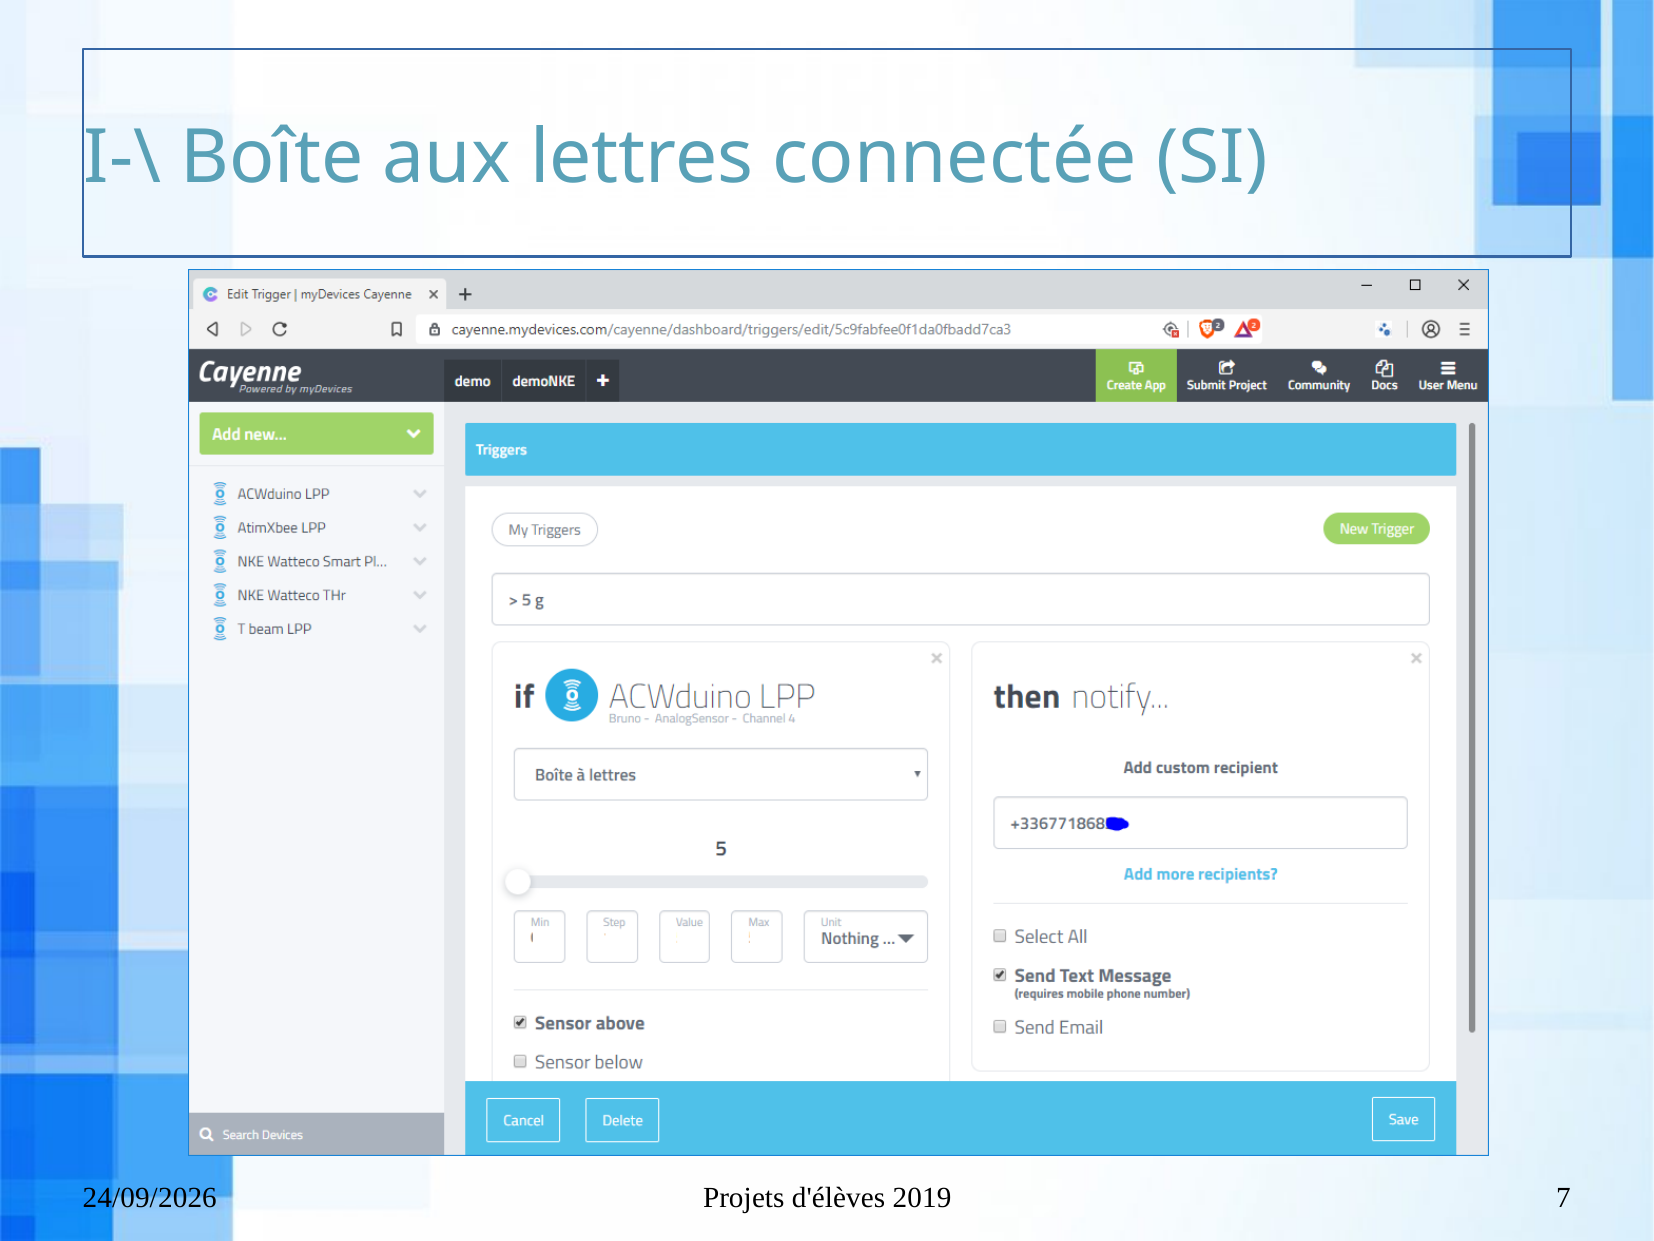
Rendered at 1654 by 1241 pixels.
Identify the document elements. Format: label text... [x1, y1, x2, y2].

title I-\ Boîte aux lettres connectée (SI) [82, 49, 1571, 257]
picture [0, 0, 1654, 1241]
